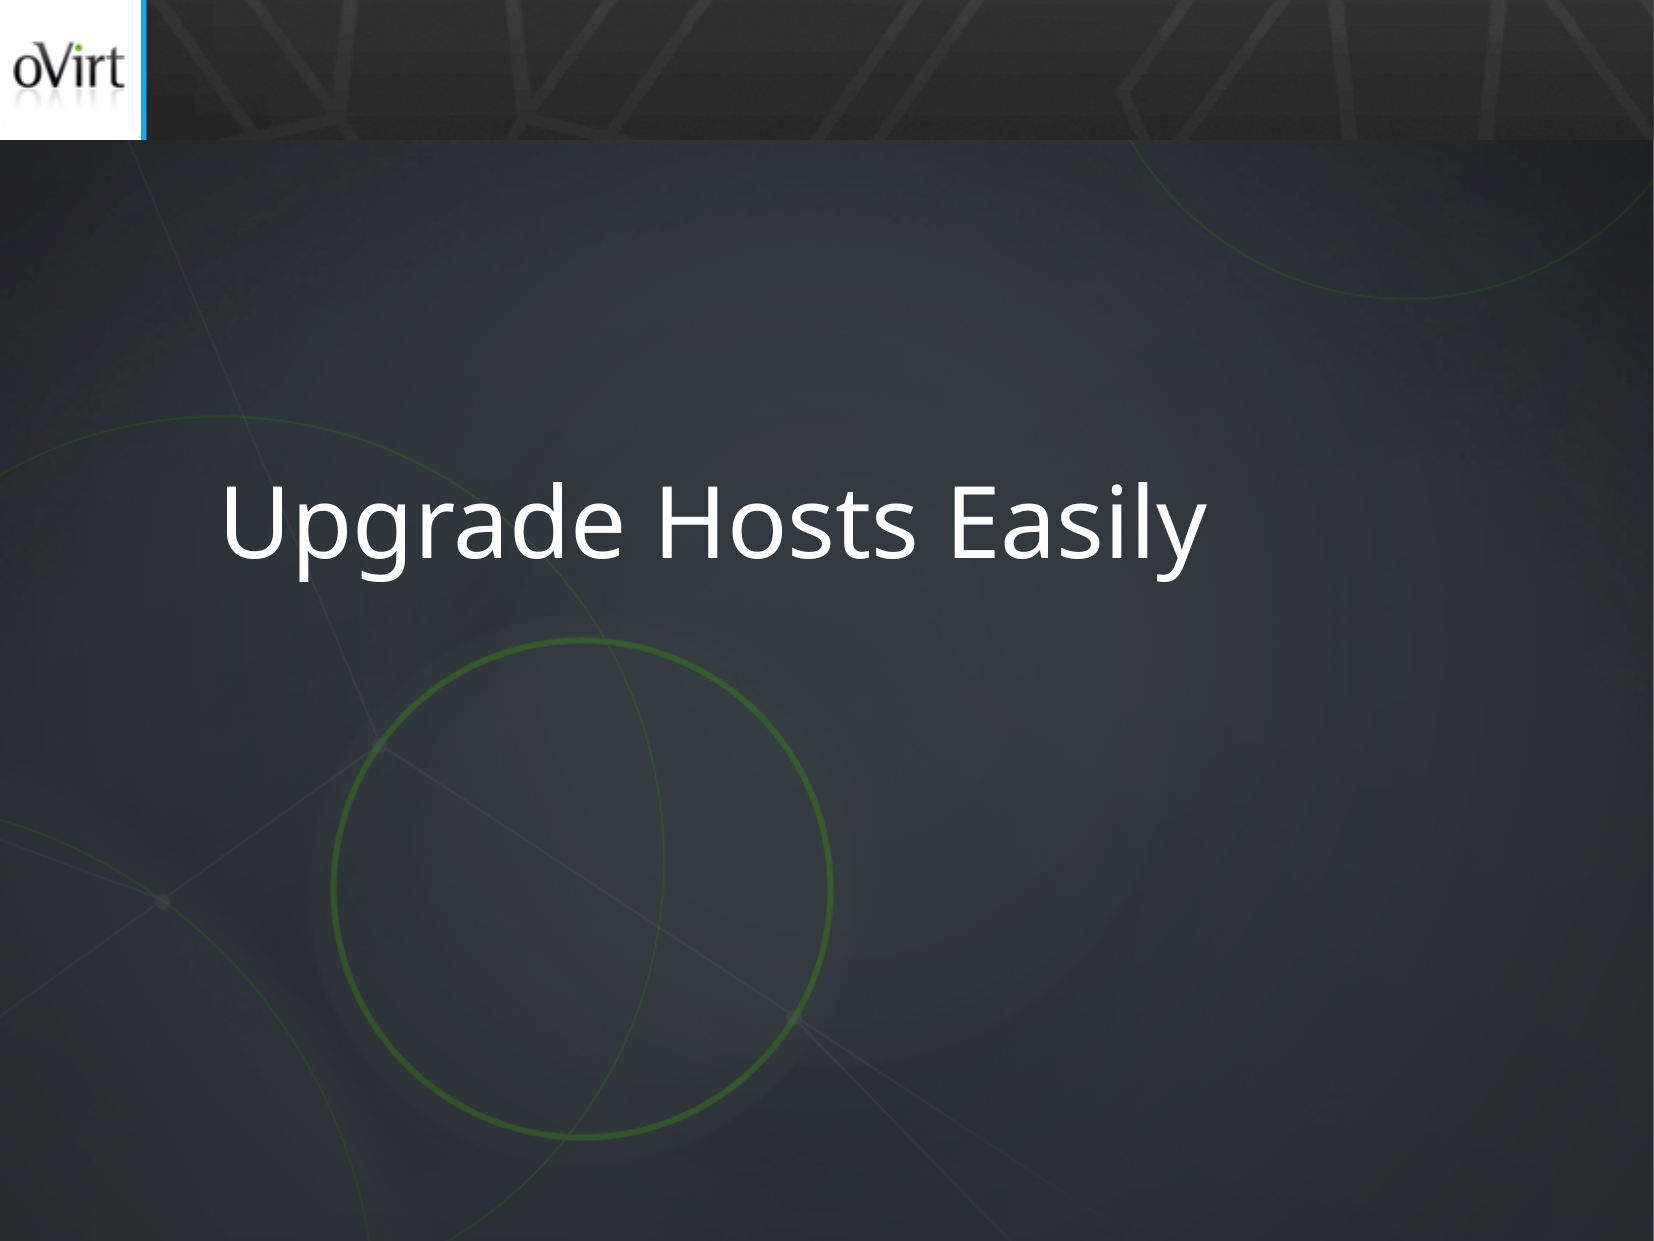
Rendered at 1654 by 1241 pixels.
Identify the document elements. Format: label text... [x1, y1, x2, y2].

picture [0, 0, 1654, 1241]
text_box Upgrade Hosts Easily [125, 444, 1562, 683]
